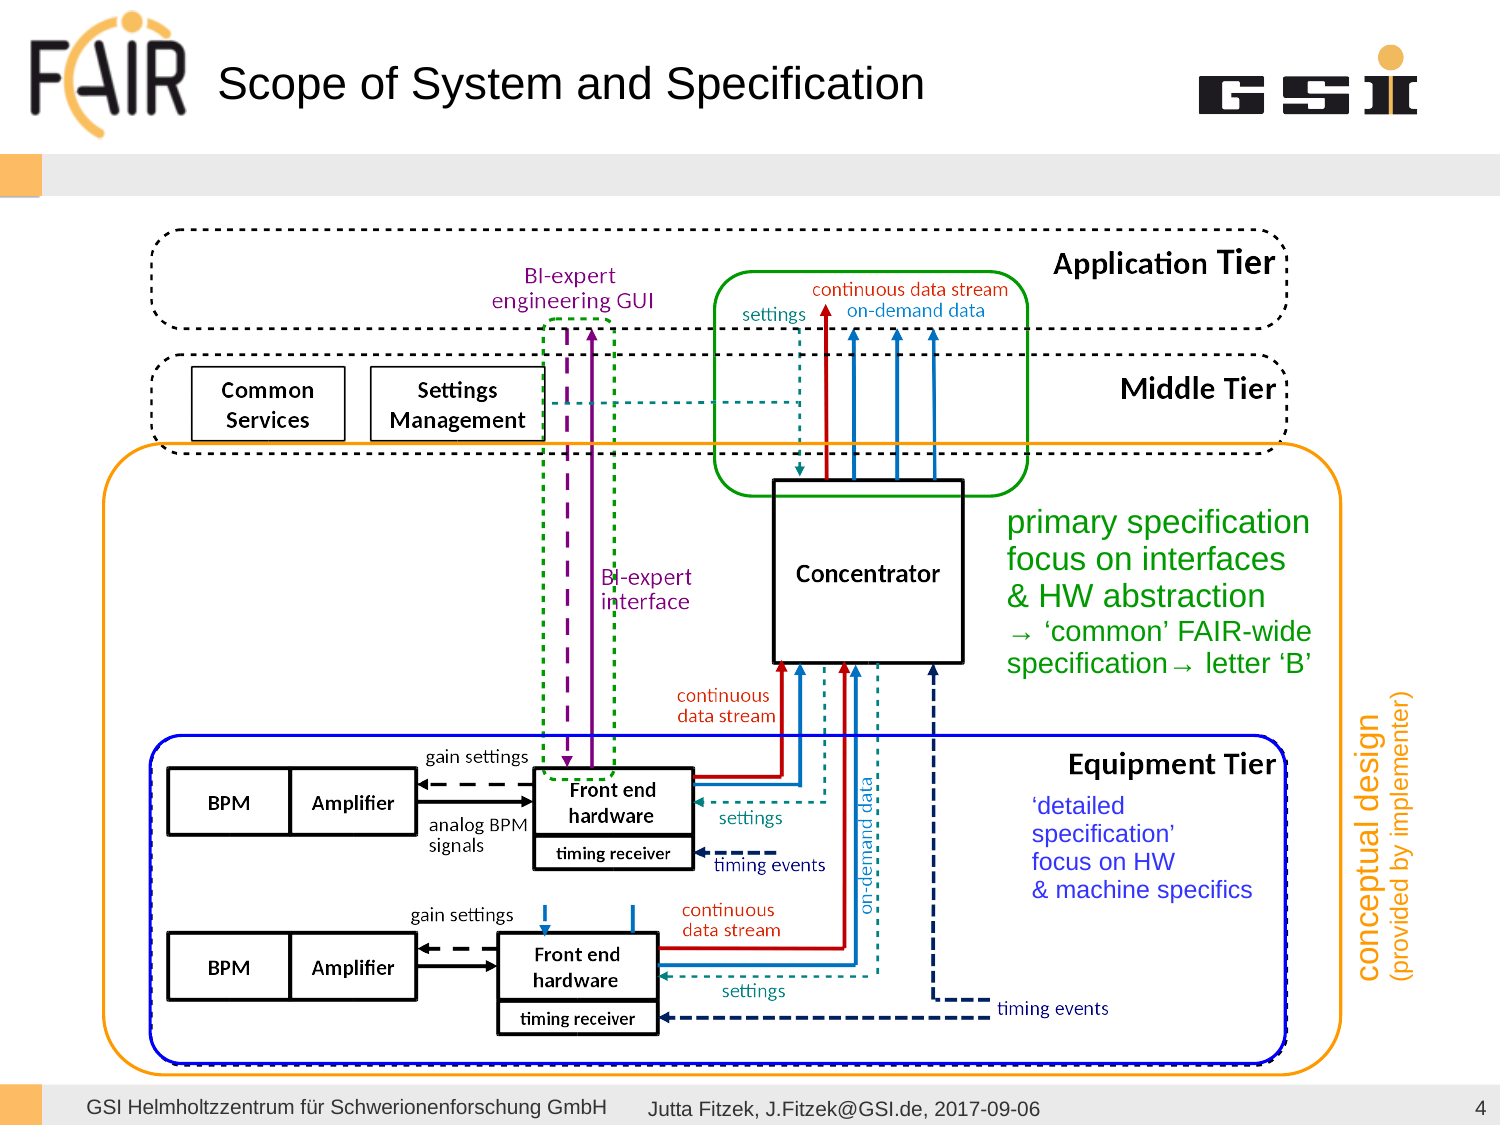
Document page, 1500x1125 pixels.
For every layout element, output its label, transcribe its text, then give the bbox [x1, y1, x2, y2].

text_box ‘detailed specification’ focus on HW & machine specifics [1017, 784, 1286, 975]
title Scope of System and Specification [217, 19, 1109, 149]
picture [103, 1030, 146, 1075]
picture [103, 200, 1328, 488]
picture [30, 9, 187, 141]
picture [106, 446, 1328, 1073]
text_box conceptual design (provided by implementer) [1340, 518, 1421, 998]
picture [1298, 1056, 1328, 1075]
picture [1197, 42, 1419, 117]
